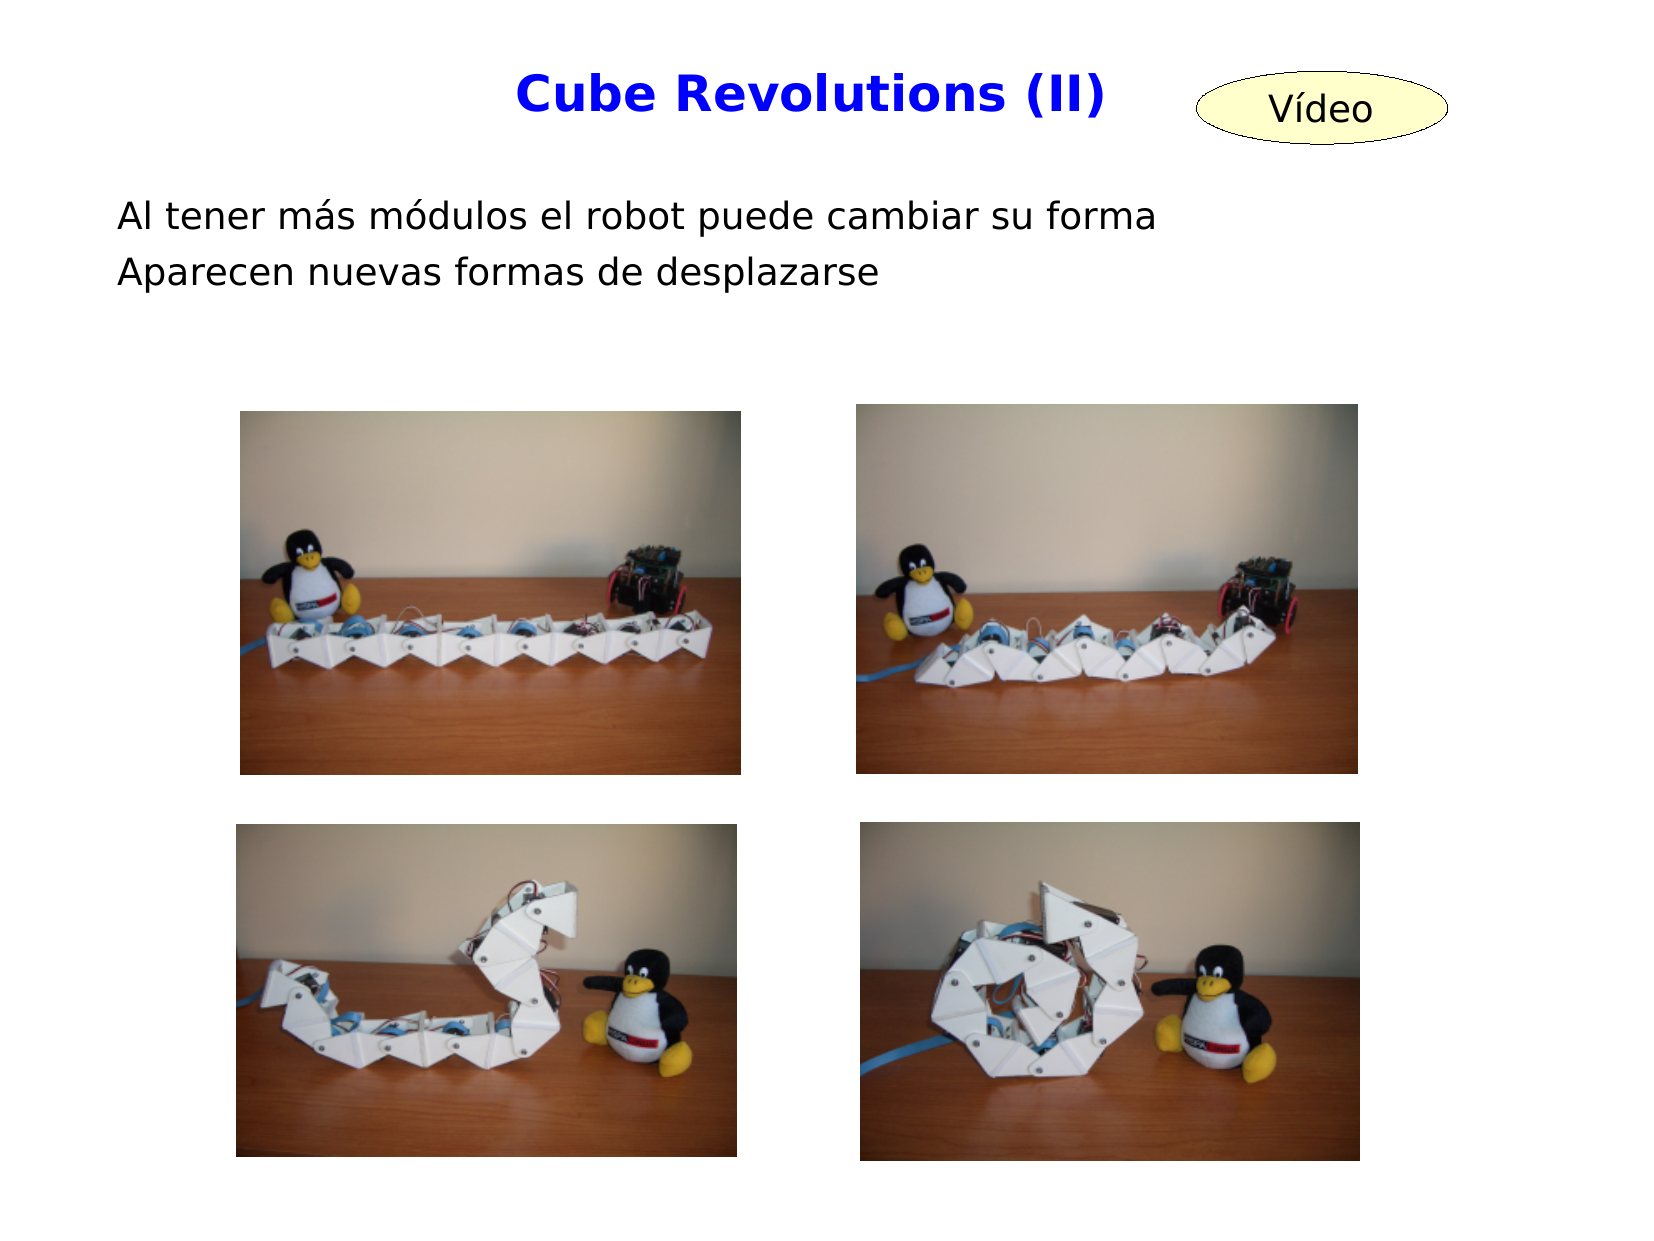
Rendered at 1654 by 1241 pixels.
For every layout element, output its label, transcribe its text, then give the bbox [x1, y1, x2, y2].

text_box [1196, 71, 1448, 139]
picture [860, 822, 1360, 1161]
text_box Vídeo [1253, 79, 1390, 139]
picture [240, 411, 741, 776]
picture [236, 824, 737, 1157]
text_box Cube Revolutions (II) [500, 57, 1123, 131]
text_box [1257, 139, 1387, 145]
picture [856, 404, 1358, 774]
text_box Al tener más módulos el robot puede cambiar su forma Aparecen nuevas formas de desplazarse [90, 187, 1187, 302]
